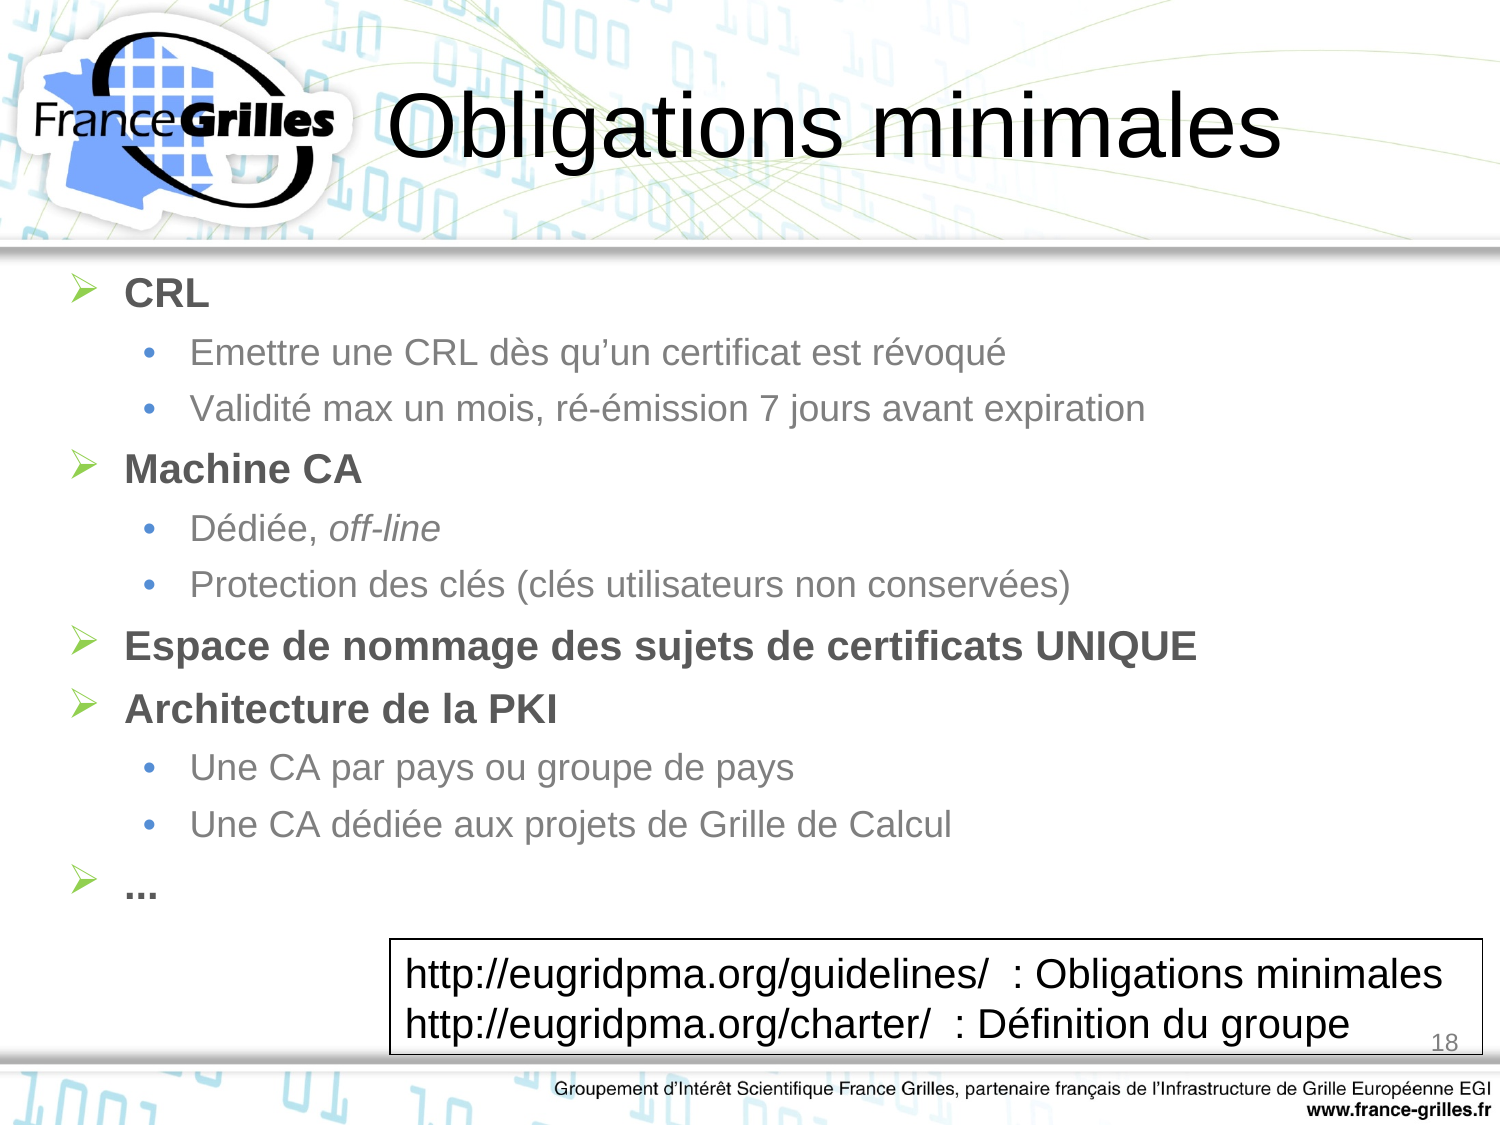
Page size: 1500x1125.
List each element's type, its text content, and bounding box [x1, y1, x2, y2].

title Obligations minimales [372, 7, 1459, 244]
list CRL Emettre une CRL dès qu’un certificat est révoqué Validité max un mois, ré-émission 7 jours avant expiration Machine CA Dédiée, off-line Protection des clés (clés utilisateurs non conservées) Espace de nommage des sujets de certificats UNIQUE Architecture de la PKI Une CA par pays ou groupe de pays Une CA dédiée aux projets de Grille de Calcul ... [53, 262, 1459, 1024]
text_box http://eugridpma.org/guidelines/ : Obligations minimales http://eugridpma.org/charter/ : Définition du groupe [390, 938, 1483, 1055]
picture [0, 0, 1500, 1125]
